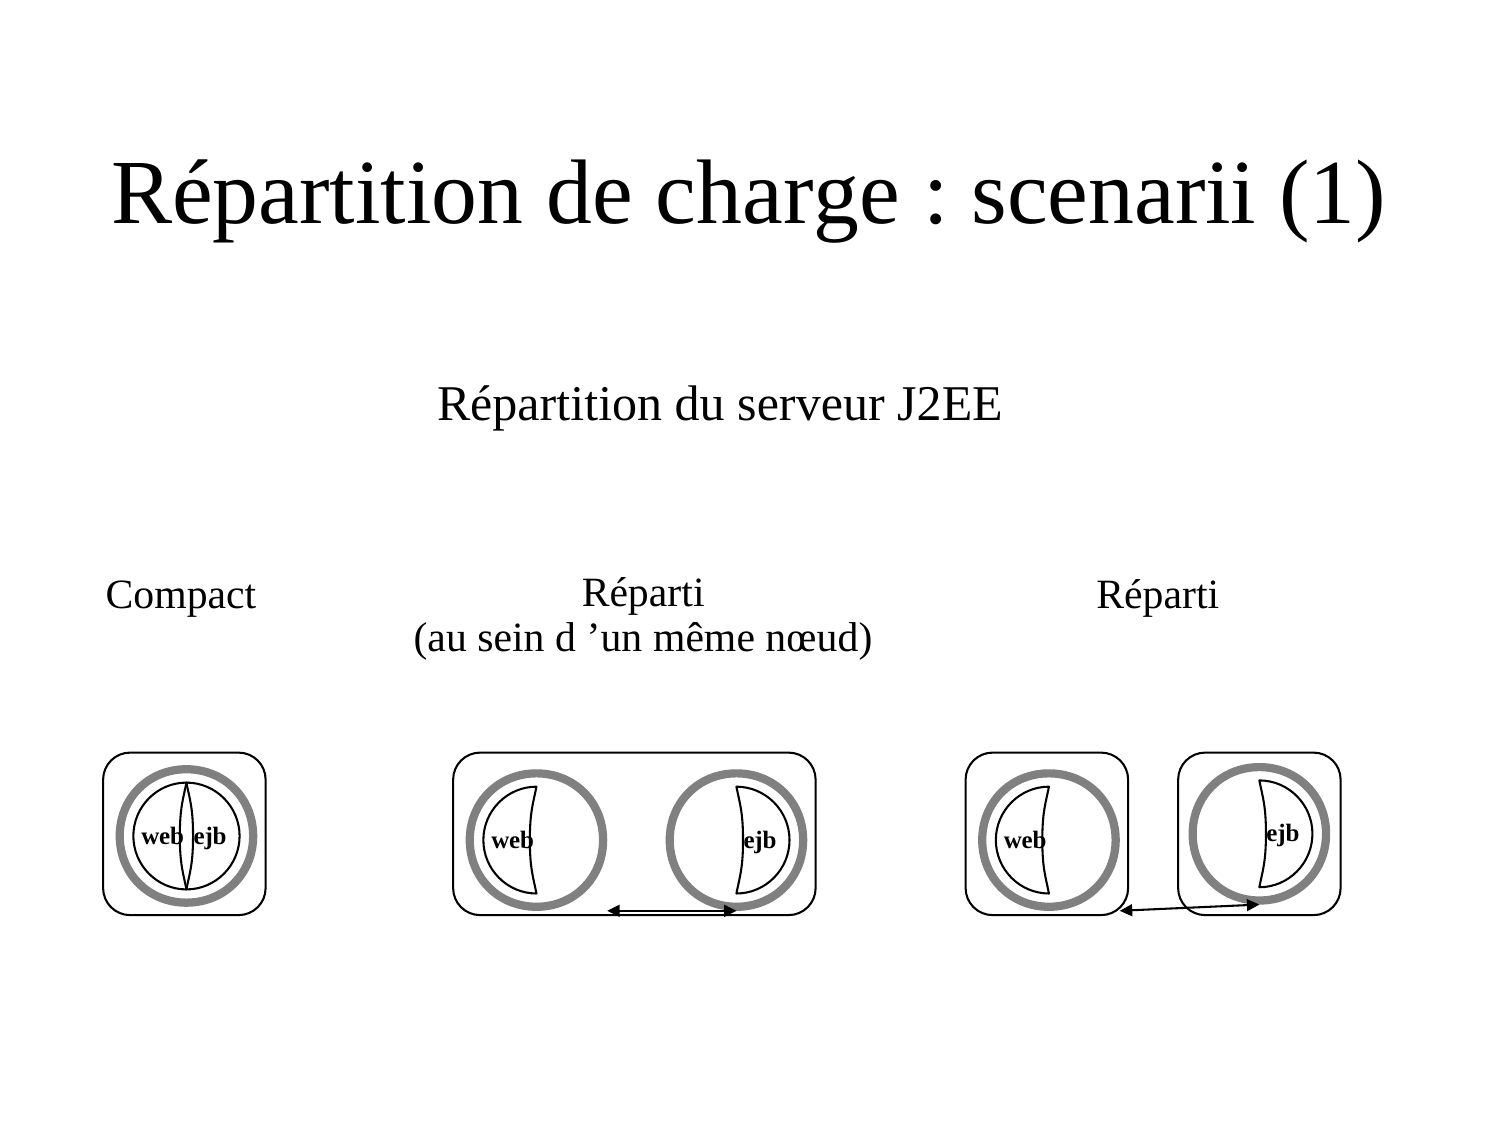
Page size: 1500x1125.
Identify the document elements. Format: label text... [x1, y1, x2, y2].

text_box Compact [90, 565, 272, 631]
text_box [665, 769, 808, 911]
title Répartition de charge : scenarii (1) [87, 99, 1413, 288]
text_box Répartition du serveur J2EE [422, 369, 1018, 445]
text_box Réparti (au sein d ’un même nœud) [399, 562, 887, 678]
text_box Réparti [1081, 565, 1235, 631]
text_box [978, 769, 1120, 911]
text_box [115, 765, 258, 907]
text_box ejb [1266, 799, 1301, 869]
text_box web [495, 805, 530, 875]
text_box ejb [743, 805, 778, 875]
text_box web [145, 801, 180, 871]
text_box ejb [193, 801, 228, 871]
text_box [1188, 762, 1331, 905]
text_box web [1008, 805, 1043, 875]
text_box [465, 769, 608, 911]
